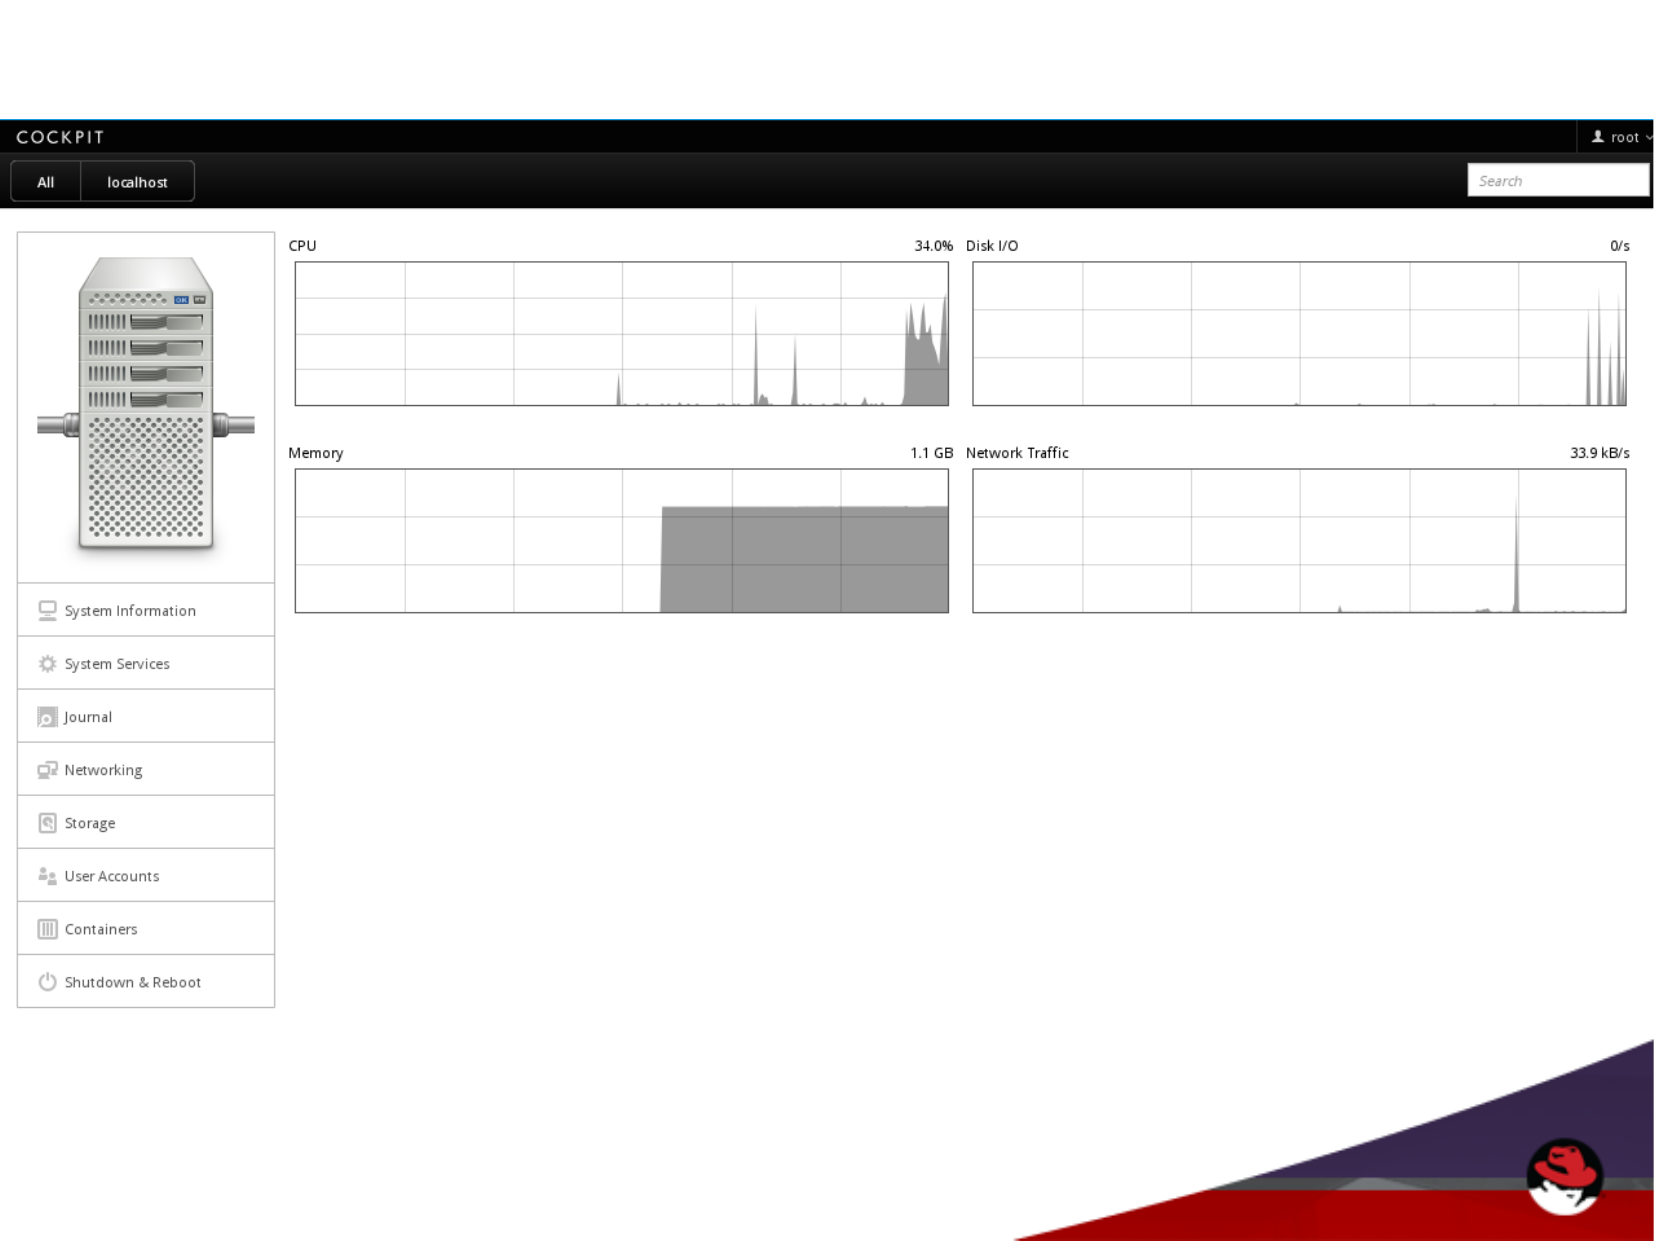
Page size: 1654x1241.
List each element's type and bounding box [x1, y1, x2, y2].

picture [1012, 1036, 1654, 1241]
picture [0, 119, 1654, 1029]
